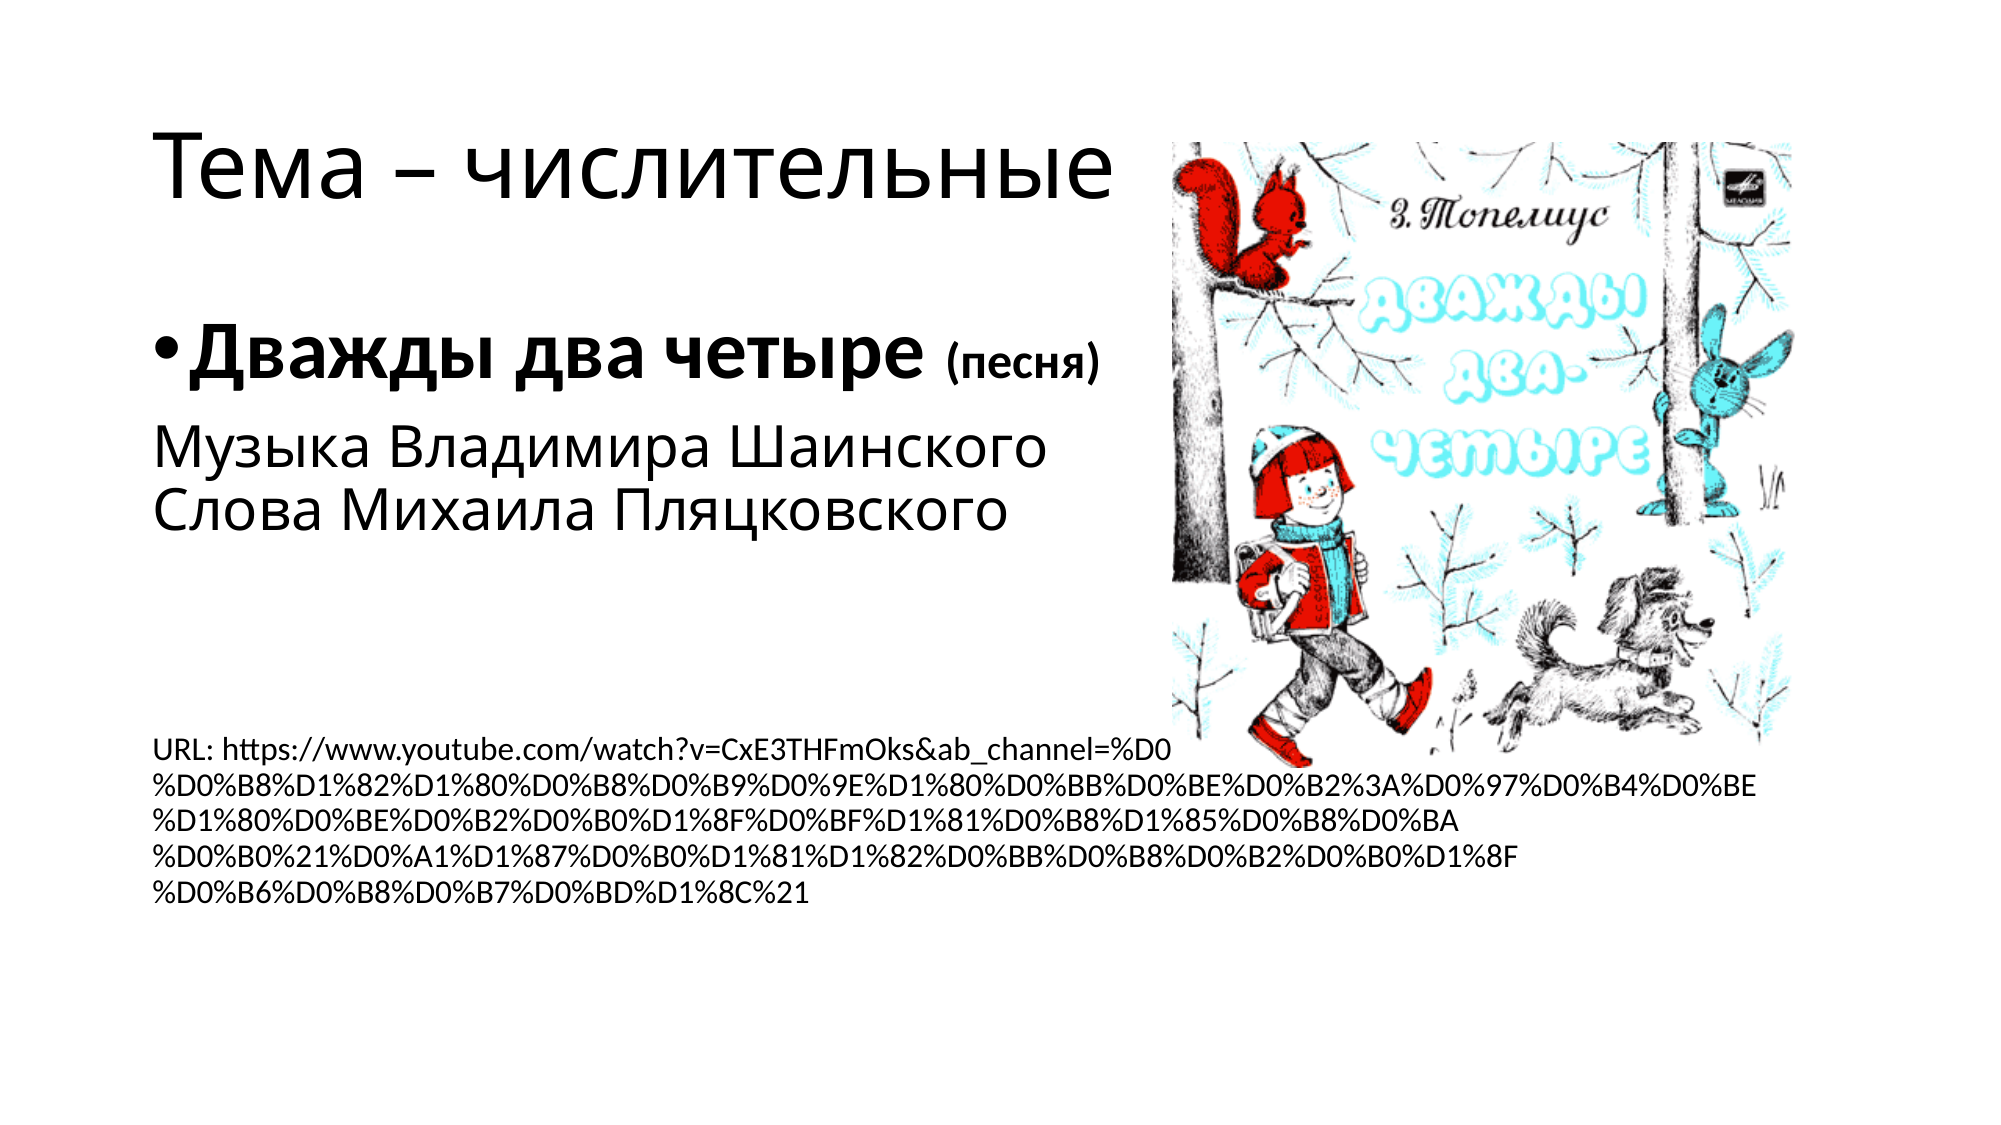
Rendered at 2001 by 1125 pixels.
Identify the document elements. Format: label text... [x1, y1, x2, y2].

title Тема – числительные [137, 59, 1863, 278]
list Дважды два четыре (песня) Музыка Владимира Шаинского Слова Михаила Пляцковского URL: https://www.youtube.com/watch?v=CxE3THFmOks&ab_channel=%D0%94%D0%BC%D0%B8%D1%82%D1%80%D0%B8%D0%B9%D0%9E%D1%80%D0%BB%D0%BE%D0%B2%3A%D0%97%D0%B4%D0%BE%D1%80%D0%BE%D0%B2%D0%B0%D1%8F%D0%BF%D1%81%D0%B8%D1%85%D0%B8%D0%BA%D0%B0%21%D0%A1%D1%87%D0%B0%D1%81%D1%82%D0%BB%D0%B8%D0%B2%D0%B0%D1%8F%D0%B6%D0%B8%D0%B7%D0%BD%D1%8C%21 [137, 299, 1863, 1014]
picture [1172, 142, 1798, 768]
